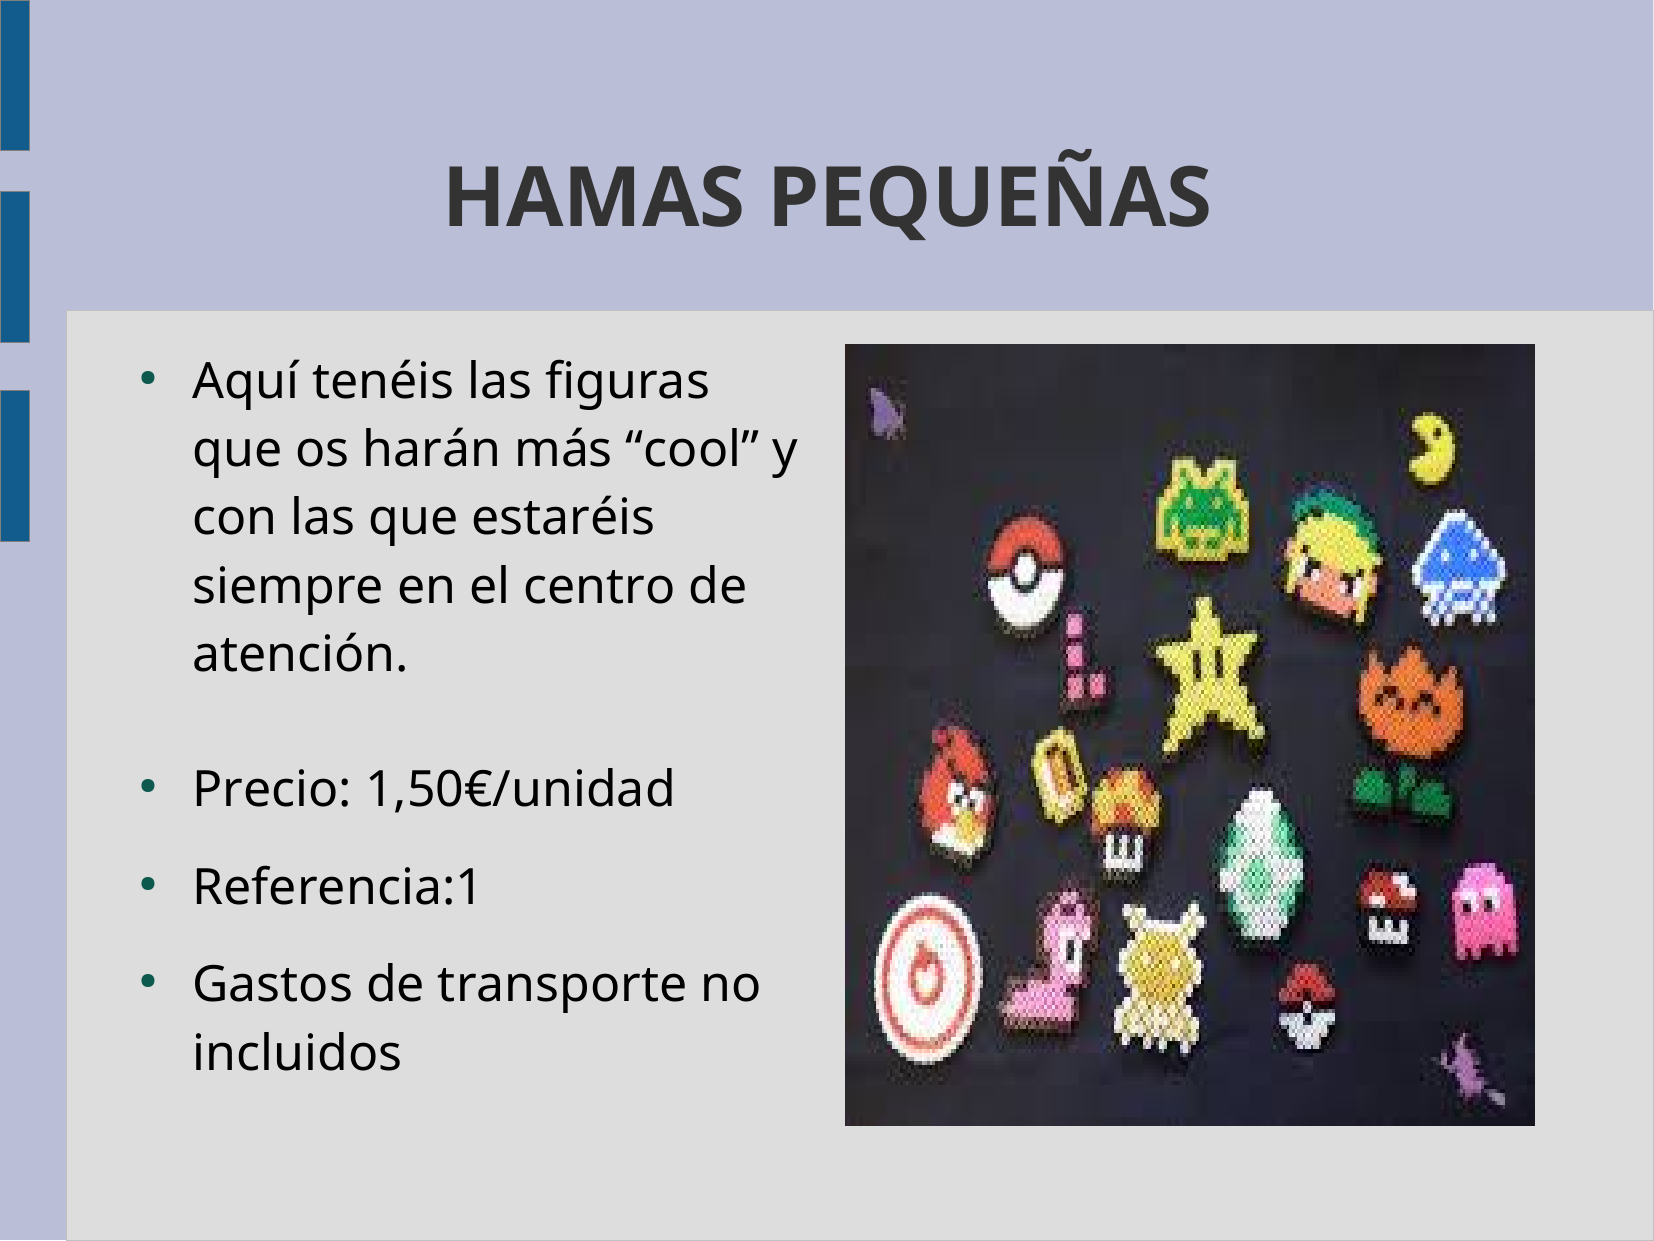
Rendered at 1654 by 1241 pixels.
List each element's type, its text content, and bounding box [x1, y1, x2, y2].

list Precio: 1,50€/unidad Referencia:1 Gastos de transporte no incluidos [121, 752, 811, 1126]
title HAMAS PEQUEÑAS [121, 91, 1534, 299]
list Aquí tenéis las figuras que os harán más “cool” y con las que estaréis siempre en el centro de atención. [121, 344, 811, 718]
picture [845, 344, 1535, 1127]
